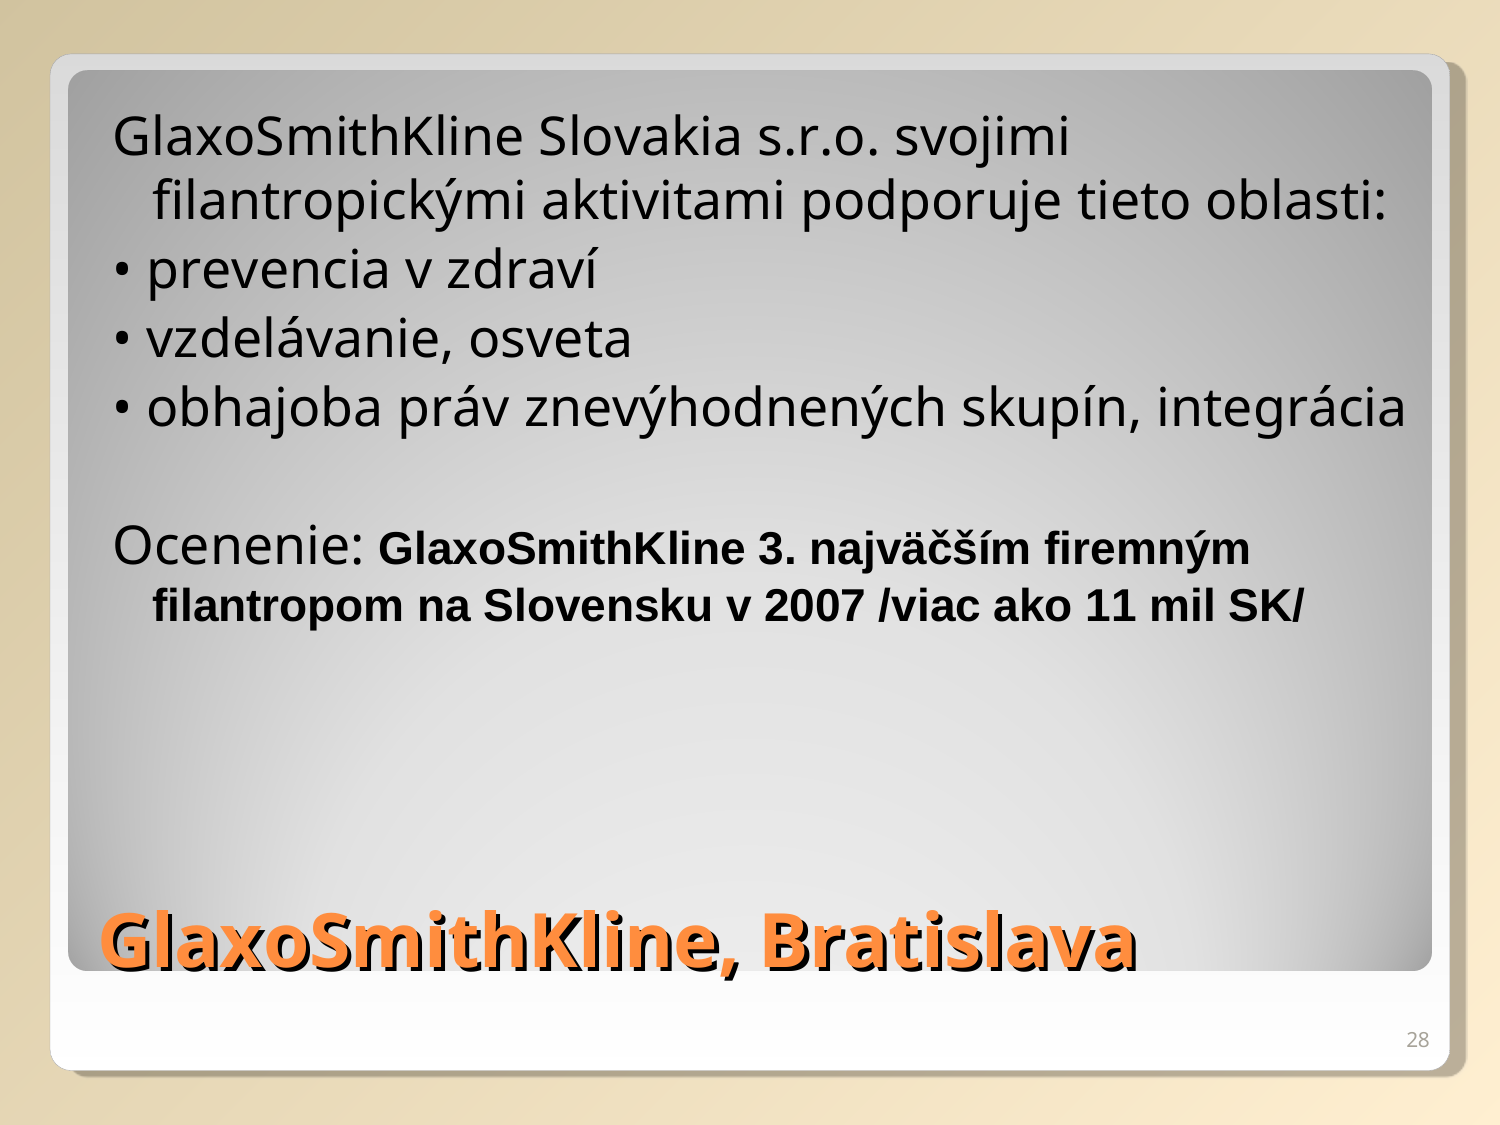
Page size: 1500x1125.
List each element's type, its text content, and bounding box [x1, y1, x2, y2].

picture [67, 69, 1433, 972]
text_box <number> [1369, 1002, 1445, 1063]
list GlaxoSmithKline Slovakia s.r.o. svojimi filantropickými aktivitami podporuje tieto oblasti: • prevencia v zdraví • vzdelávanie, osveta • obhajoba práv znevýhodnených skupín, integrácia Ocenenie: GlaxoSmithKline 3. najväčším firemným filantropom na Slovensku v 2007 /viac ako 11 mil SK/ [82, 86, 1426, 858]
title GlaxoSmithKline, Bratislava [82, 858, 1426, 991]
